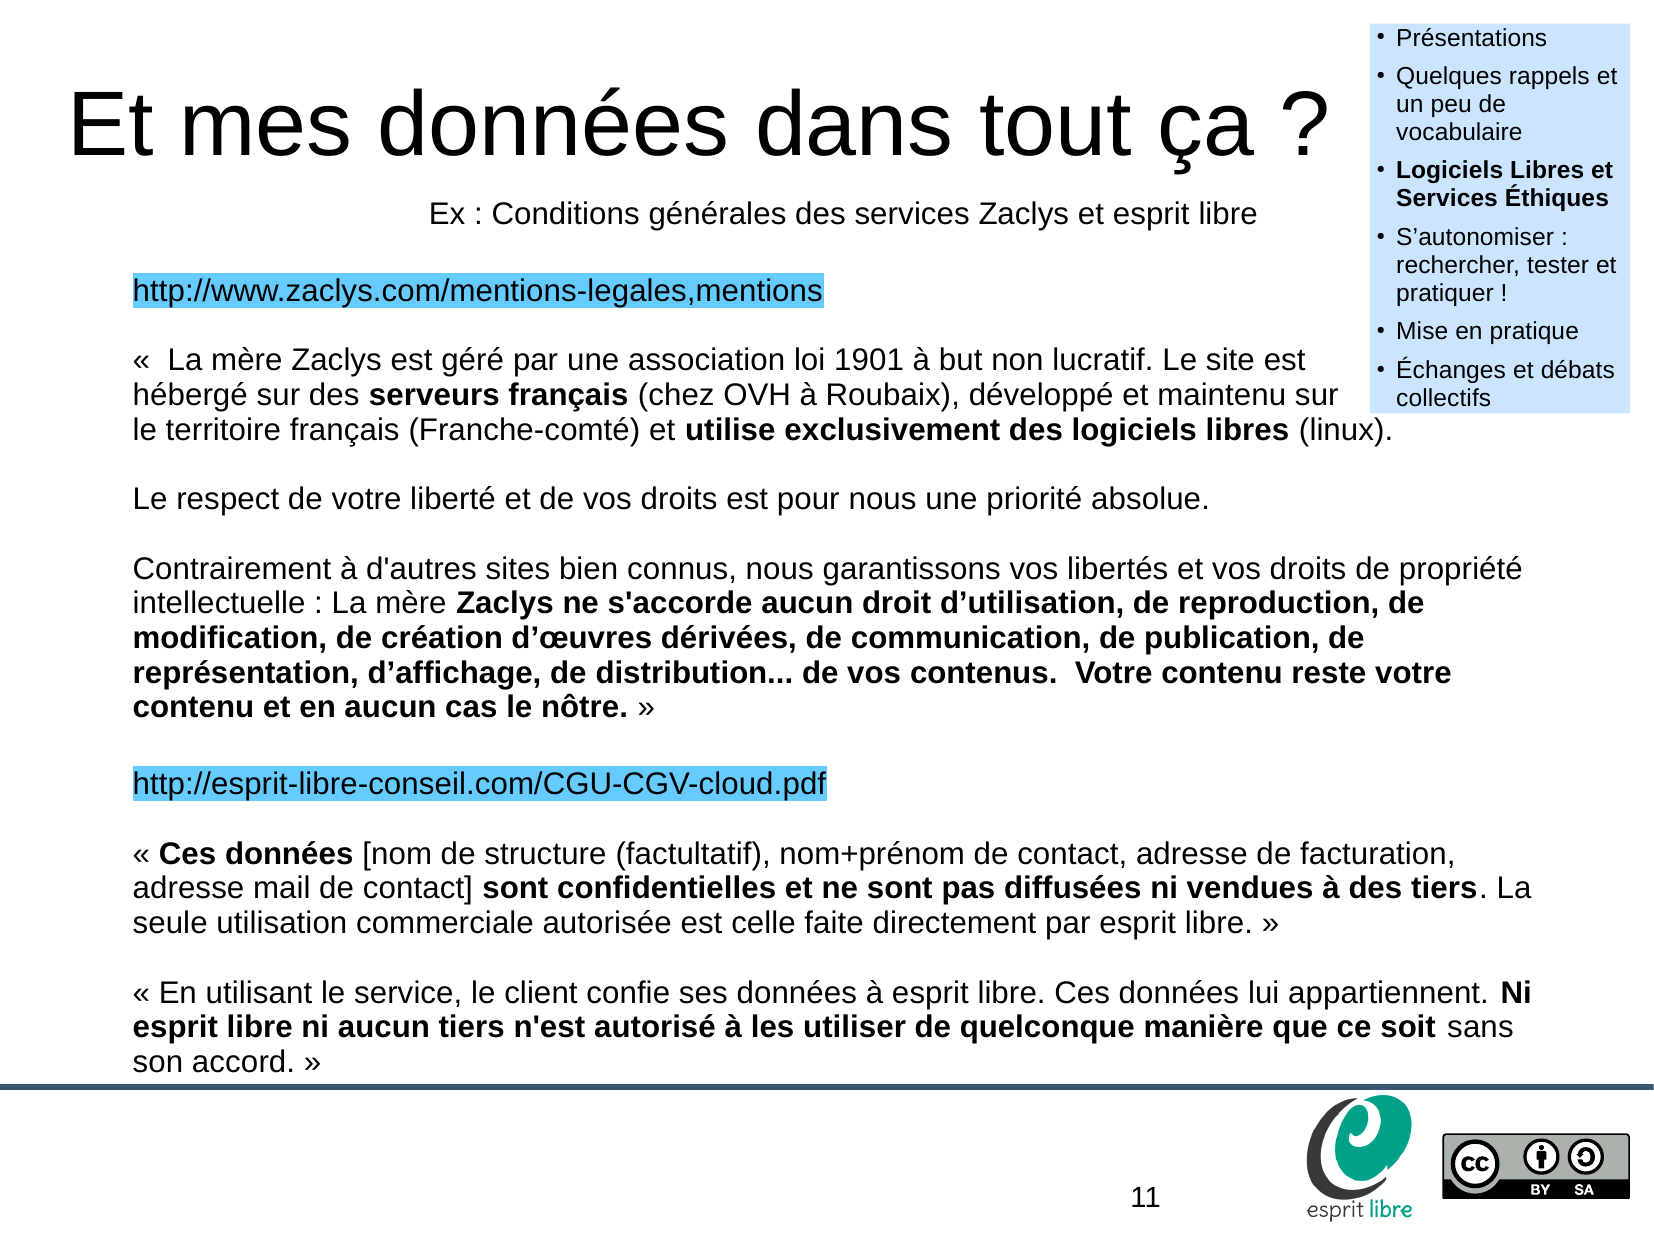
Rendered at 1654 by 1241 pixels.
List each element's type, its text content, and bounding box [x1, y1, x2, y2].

title Et mes données dans tout ça ? [5, 19, 1394, 227]
text_box Ex : Conditions générales des services Zaclys et esprit libre http://www.zaclys.com/mentions-legales,mentions « La mère Zaclys est géré par une association loi 1901 à but non lucratif. Le site est hébergé sur des serveurs français (chez OVH à Roubaix), développé et maintenu sur le territoire français (Franche-comté) et utilise exclusivement des logiciels libres (linux). Le respect de votre liberté et de vos droits est pour nous une priorité absolue. Contrairement à d'autres sites bien connus, nous garantissons vos libertés et vos droits de propriété intellectuelle : La mère Zaclys ne s'accorde aucun droit d’utilisation, de reproduction, de modification, de création d’œuvres dérivées, de communication, de publication, de représentation, d’affichage, de distribution... de vos contenus. Votre contenu reste votre contenu et en aucun cas le nôtre. » http://esprit-libre-conseil.com/CGU-CGV-cloud.pdf « Ces données [nom de structure (factultatif), nom+prénom de contact, adresse de facturation, adresse mail de contact] sont confidentielles et ne sont pas diffusées ni vendues à des tiers. La seule utilisation commerciale autorisée est celle faite directement par esprit libre. » « En utilisant le service, le client confie ses données à esprit libre. Ces données lui appartiennent. Ni esprit libre ni aucun tiers n'est autorisé à les utiliser de quelconque manière que ce soit sans son accord. » [82, 227, 1571, 1087]
picture [1293, 1092, 1424, 1223]
list Présentations Quelques rappels et un peu de vocabulaire Logiciels Libres et Services Éthiques S’autonomiser : rechercher, tester et pratiquer ! Mise en pratique Échanges et débats collectifs [1370, 23, 1630, 414]
